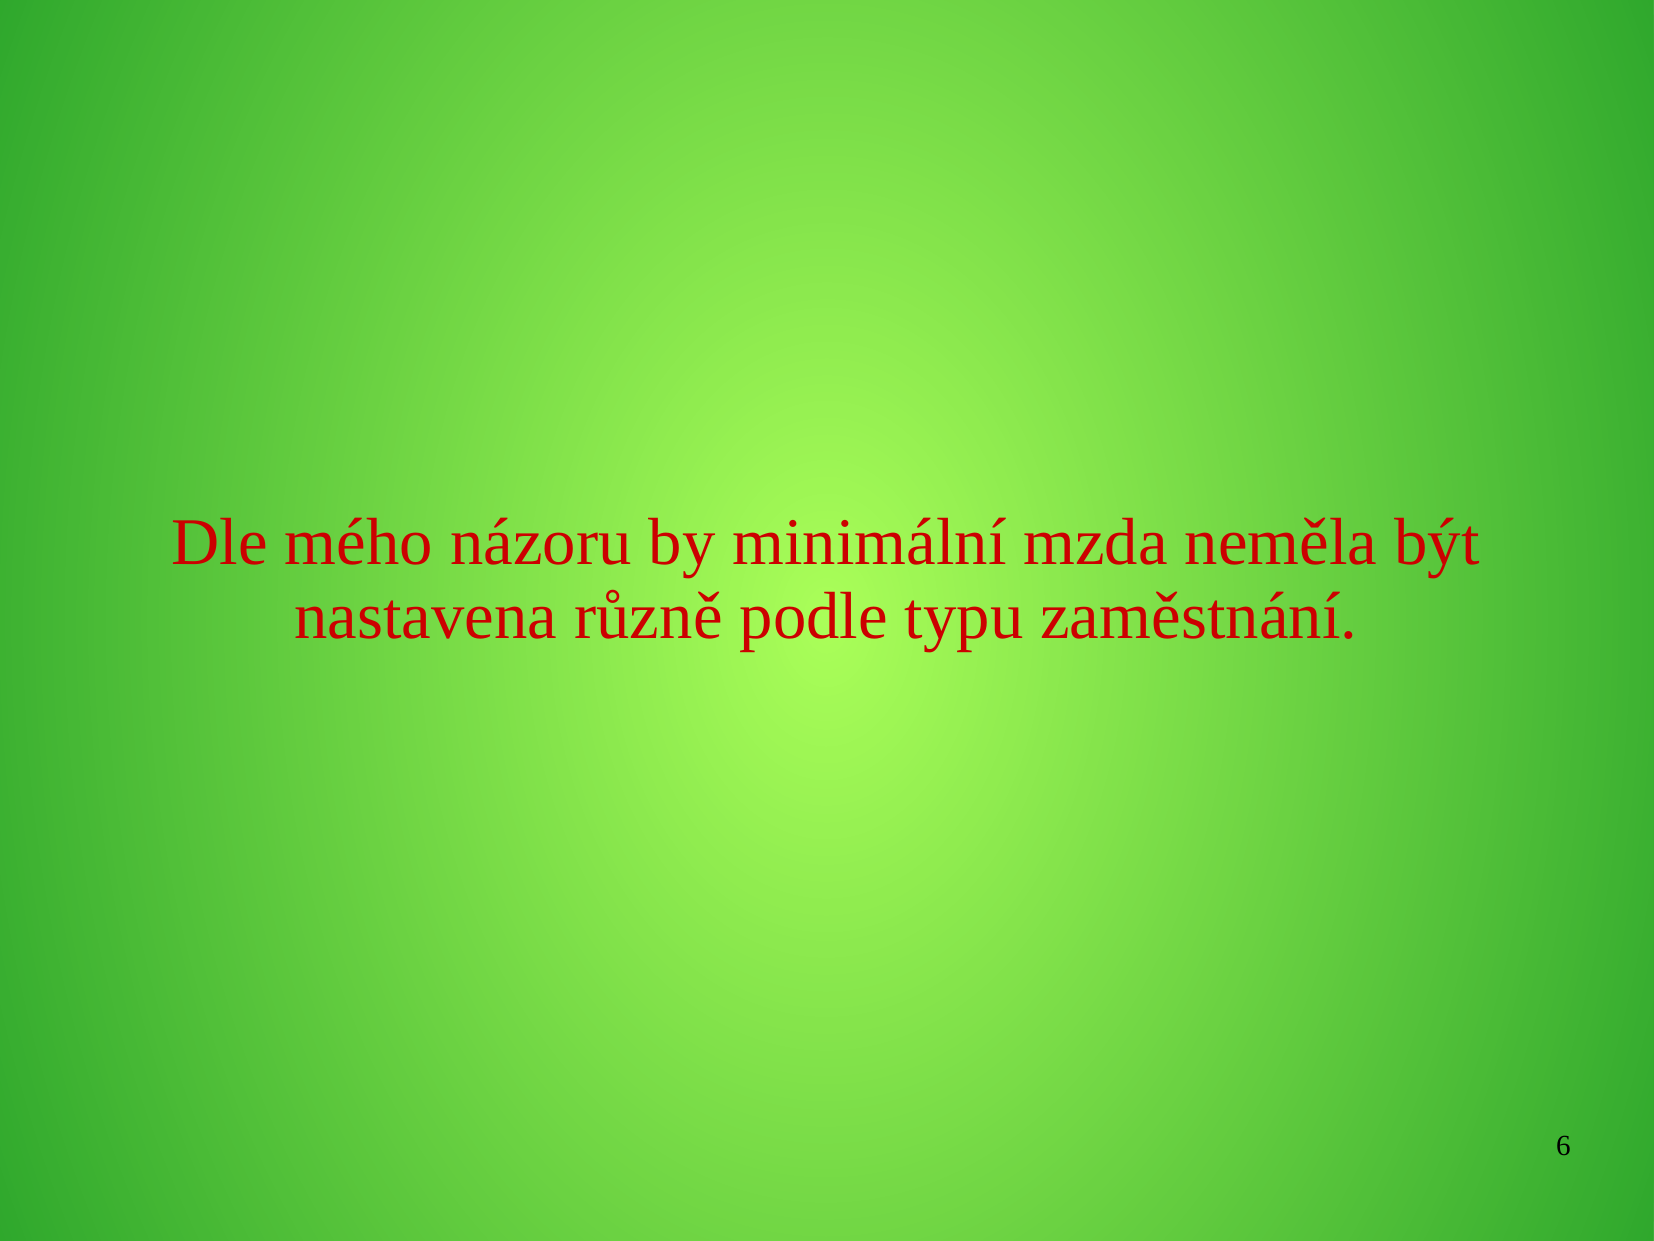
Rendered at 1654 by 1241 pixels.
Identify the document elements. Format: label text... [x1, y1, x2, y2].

subtitle Dle mého názoru by minimální mzda neměla být nastavena různě podle typu zaměstnání. [82, 97, 1571, 1135]
